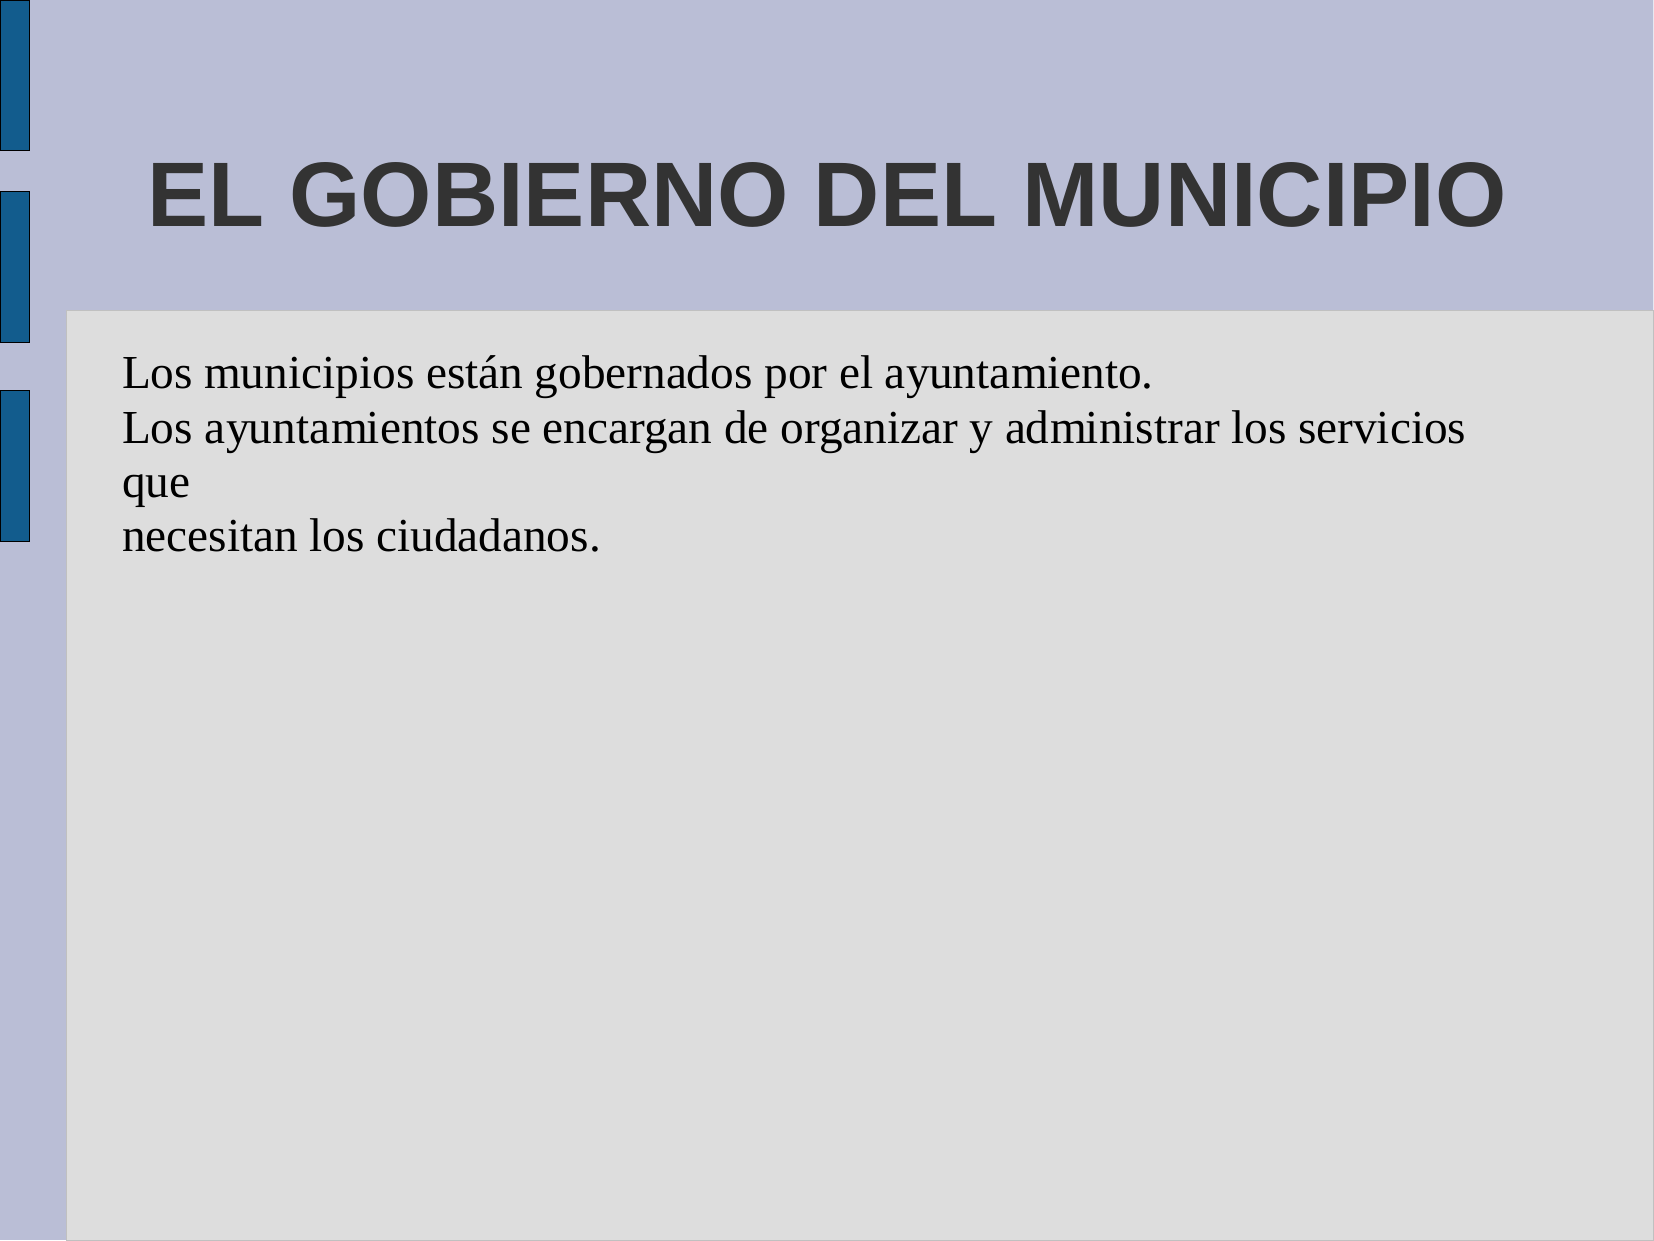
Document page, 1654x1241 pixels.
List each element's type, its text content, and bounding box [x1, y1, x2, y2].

title EL GOBIERNO DEL MUNICIPIO [121, 91, 1534, 299]
chart [121, 344, 1534, 1127]
